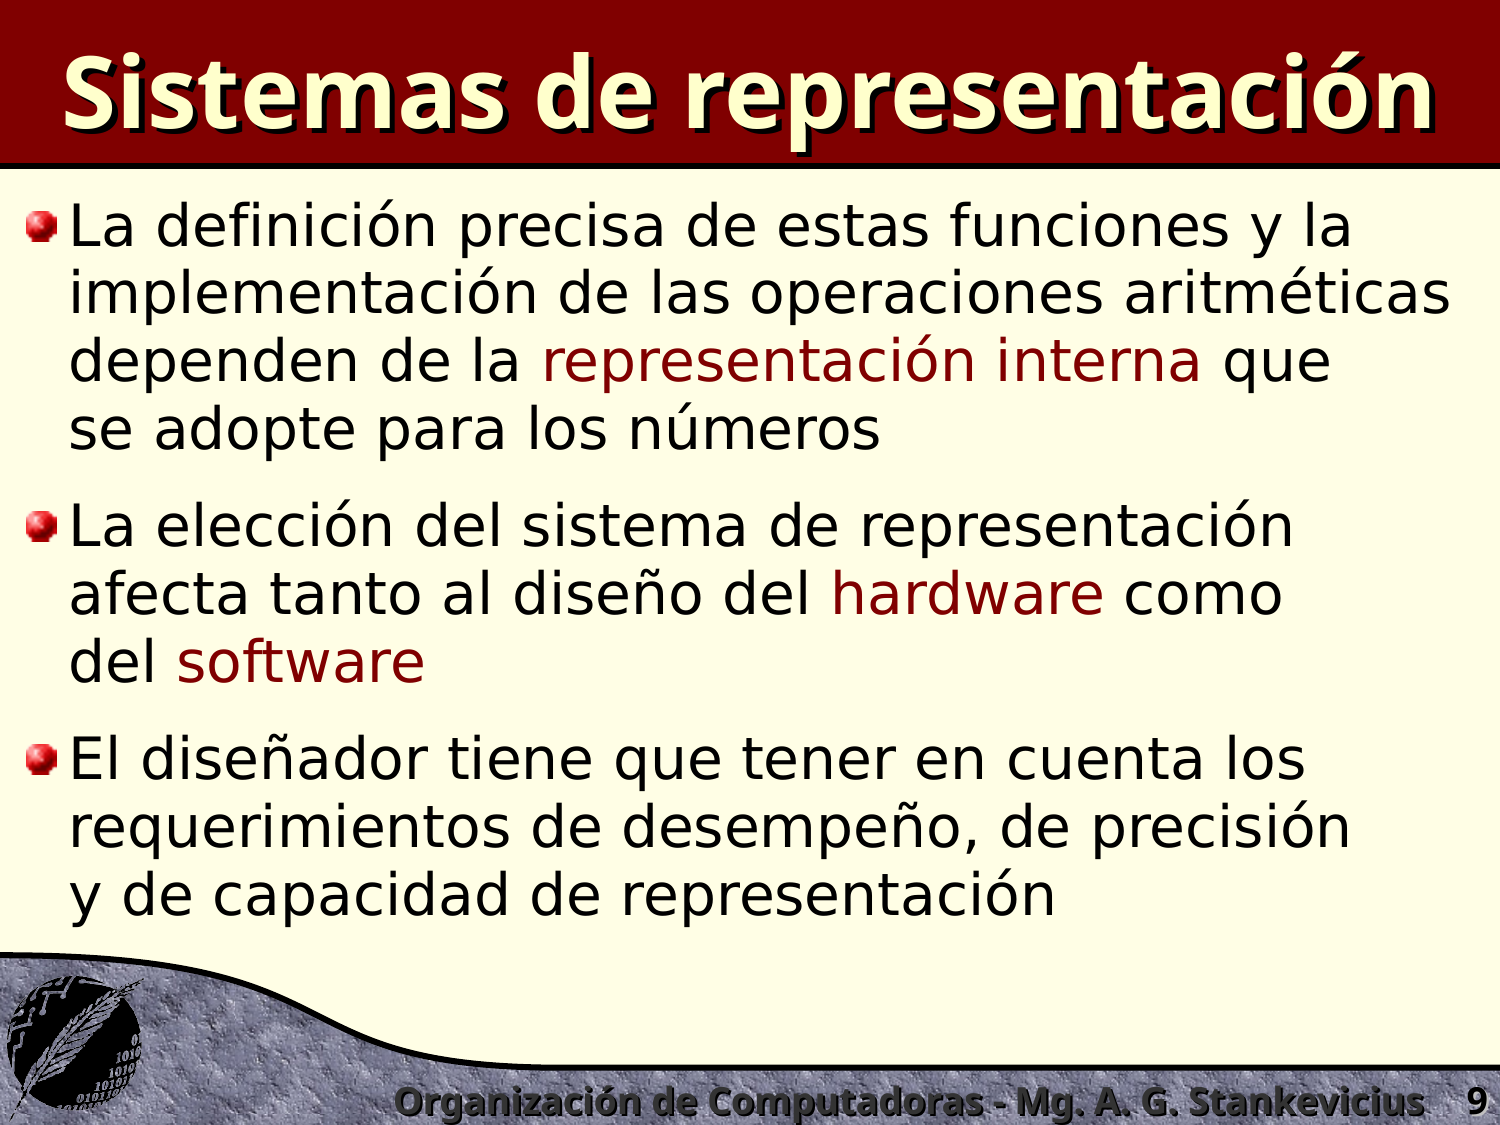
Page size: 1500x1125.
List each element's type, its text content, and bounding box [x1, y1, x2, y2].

picture [802, 1100, 806, 1110]
title Sistemas de representación [15, 5, 1485, 160]
list La definición precisa de estas funciones y la implementación de las operaciones aritméticas dependen de la representación interna que se adopte para los números La elección del sistema de representación afecta tanto al diseño del hardware como del software El diseñador tiene que tener en cuenta los requerimientos de desempeño, de precisión y de capacidad de representación [11, 192, 1486, 935]
picture [0, 959, 1500, 1125]
picture [1058, 1100, 1065, 1110]
picture [448, 1100, 455, 1110]
